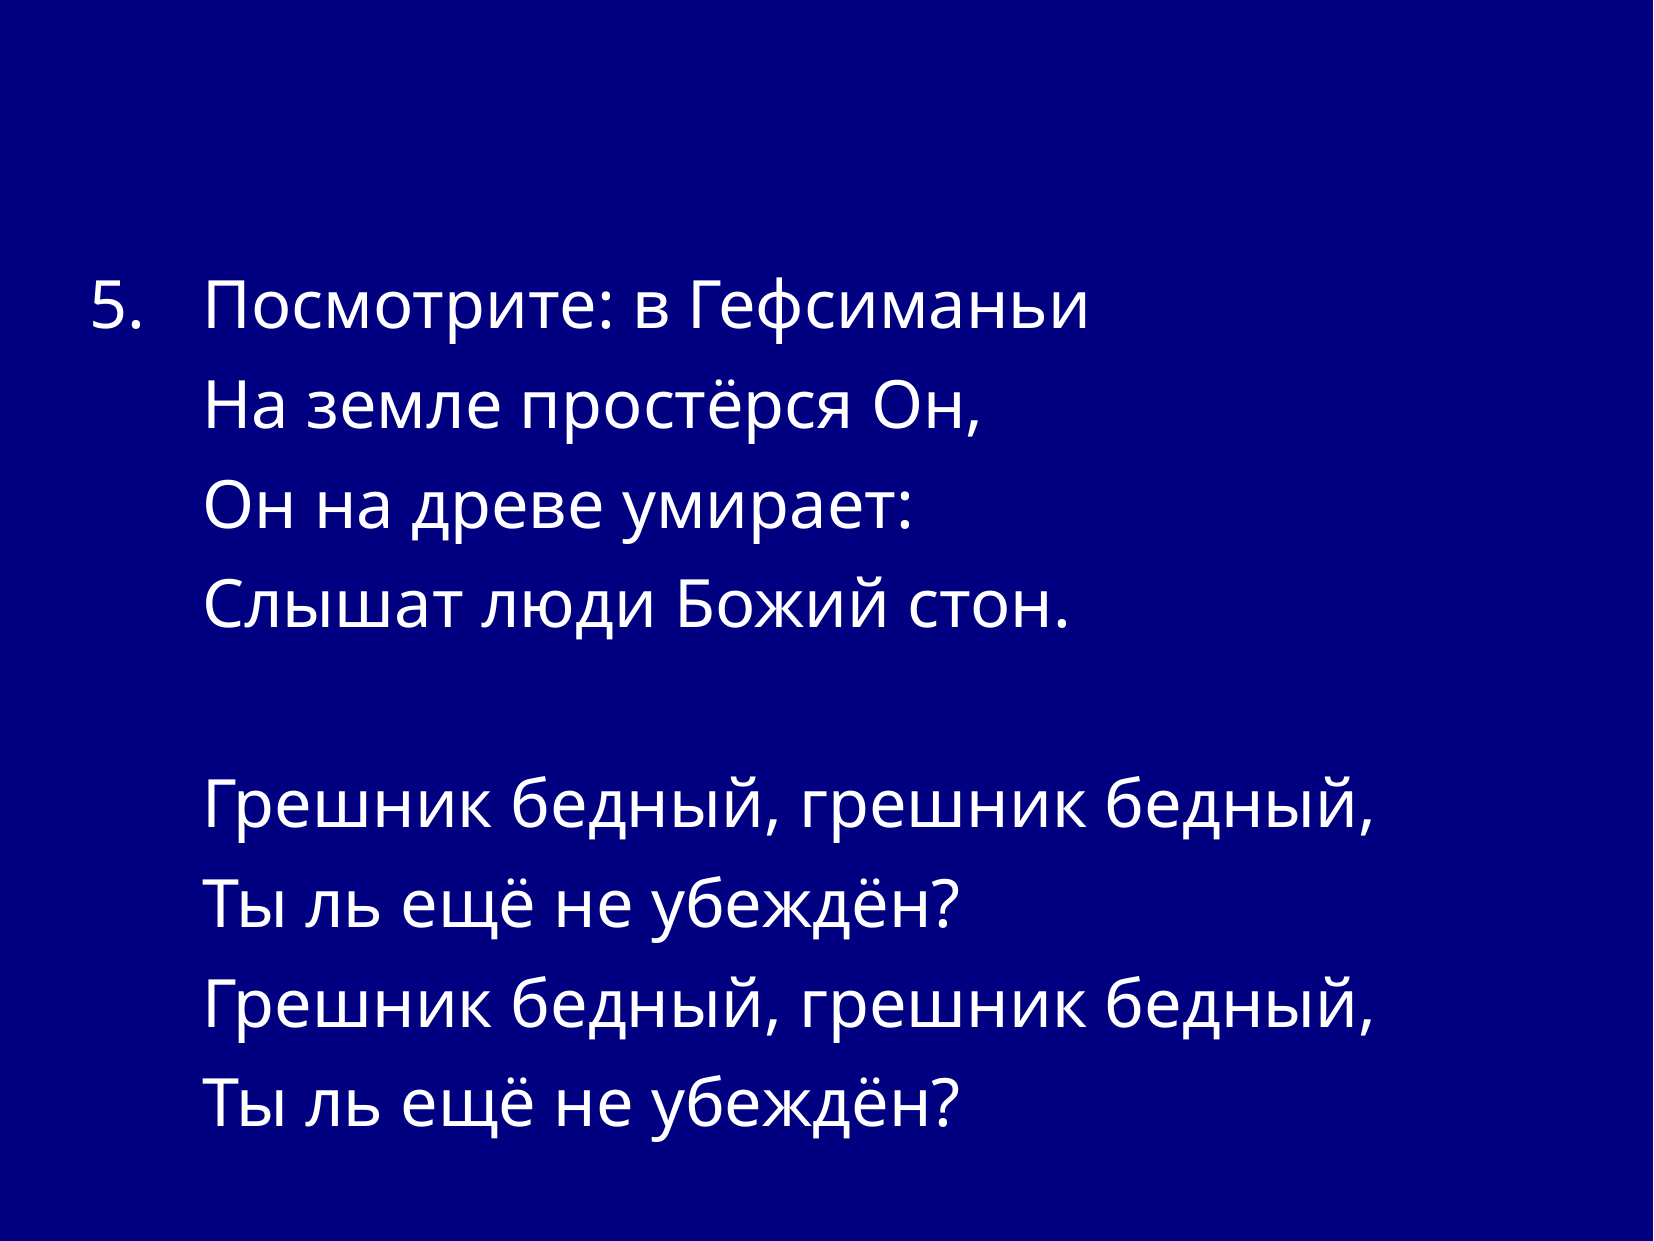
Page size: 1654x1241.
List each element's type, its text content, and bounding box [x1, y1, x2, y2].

text_box 5. Посмотрите: в Гефсиманьи На земле простёрся Он, Он на древе умирает: Слышат люди Божий стон. Грешник бедный, грешник бедный, Ты ль ещё не убеждён? Грешник бедный, грешник бедный, Ты ль ещё не убеждён? [75, 150, 1576, 1163]
